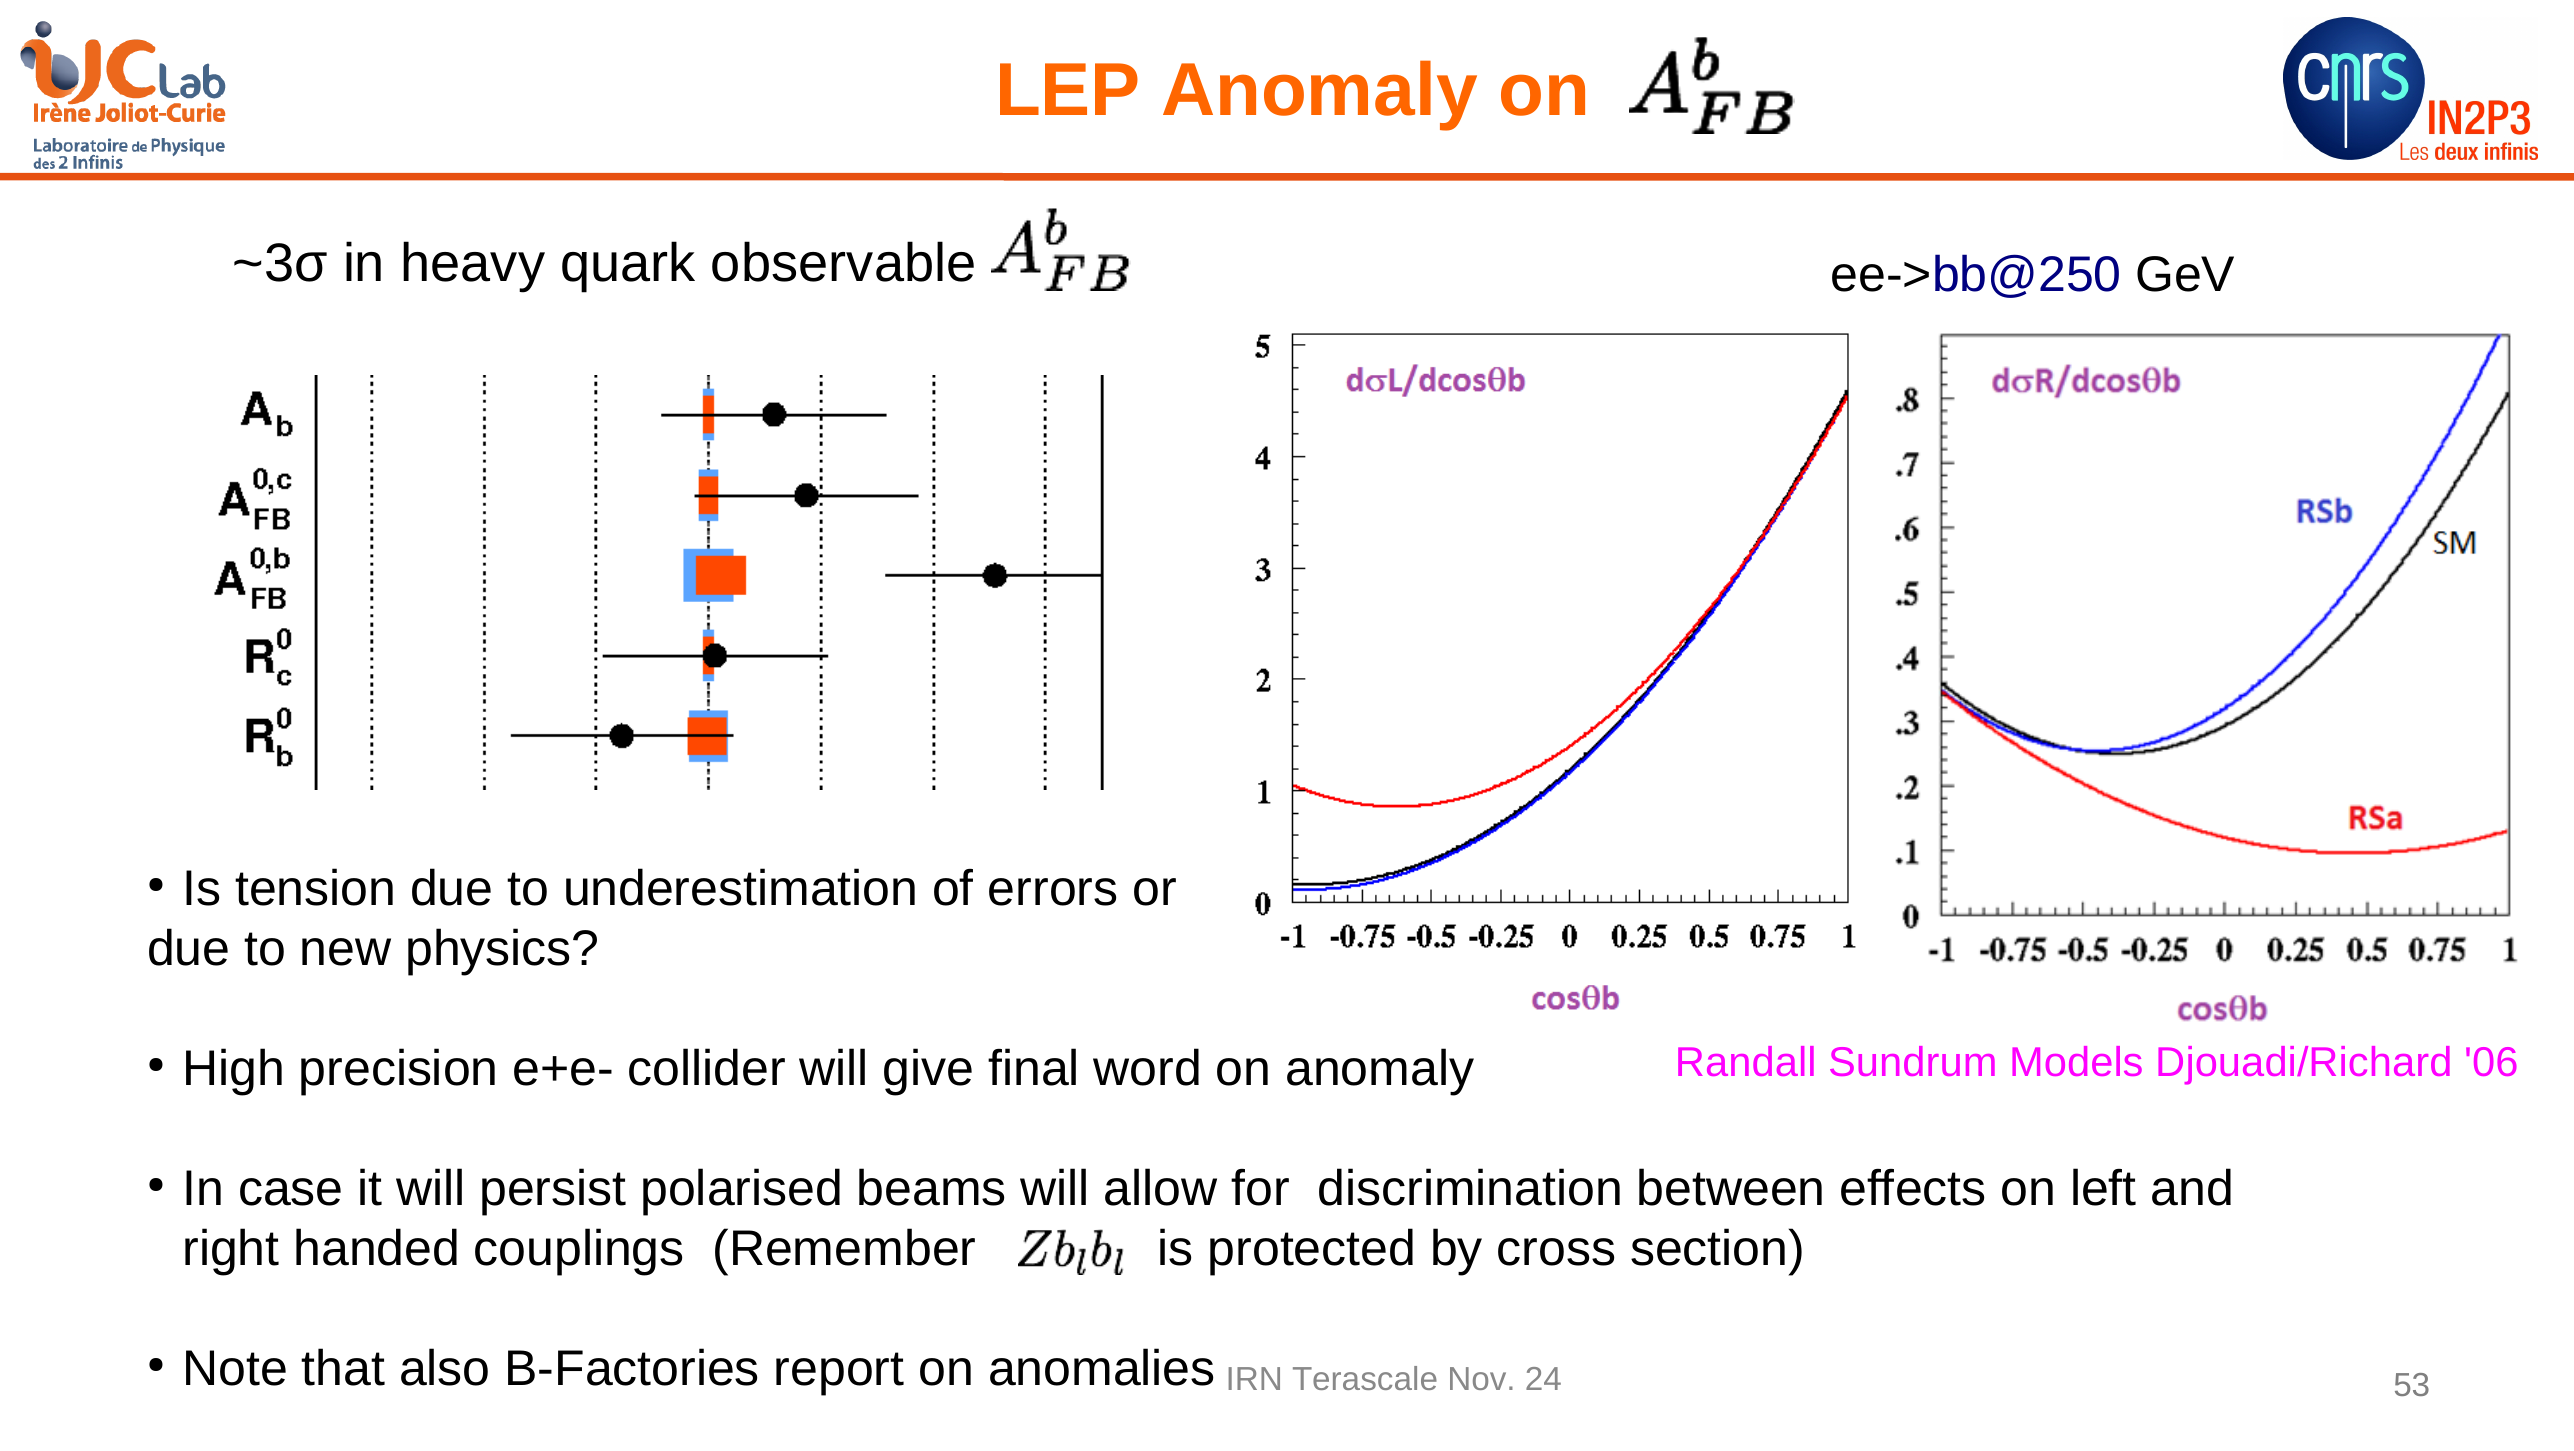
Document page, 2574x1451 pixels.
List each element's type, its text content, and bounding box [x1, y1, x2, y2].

picture [2397, 17, 2538, 160]
title LEP Anomaly on [209, 9, 2397, 162]
picture [4, 6, 241, 184]
picture [1210, 296, 2574, 1049]
picture [1629, 36, 1795, 134]
text_box ~3σ in heavy quark observable [217, 219, 1078, 300]
picture [205, 375, 1108, 790]
text_box ee->bb@250 GeV [1815, 234, 2251, 310]
text_box Is tension due to underestimation of errors or due to new physics? High precision e+e- collider will give final word on anomaly In case it will persist polarised beams will allow for discrimination between effects on left and right handed couplings (Remember is protected by cross section) Note that also B-Factories report on anomalies [132, 848, 2263, 1451]
text_box Is tension due to underestimation of errors or due to new physics? High precision e+e- collider will give final word on anomaly In case it will persist polarised beams will allow for discrimination between effects on left and right handed couplings (Remember is protected by cross section) Note that also B-Factories report on anomalies [1895, 848, 2263, 1027]
picture [991, 207, 1131, 291]
text_box Randall Sundrum Models Djouadi/Richard '06 [1660, 1027, 2534, 1093]
